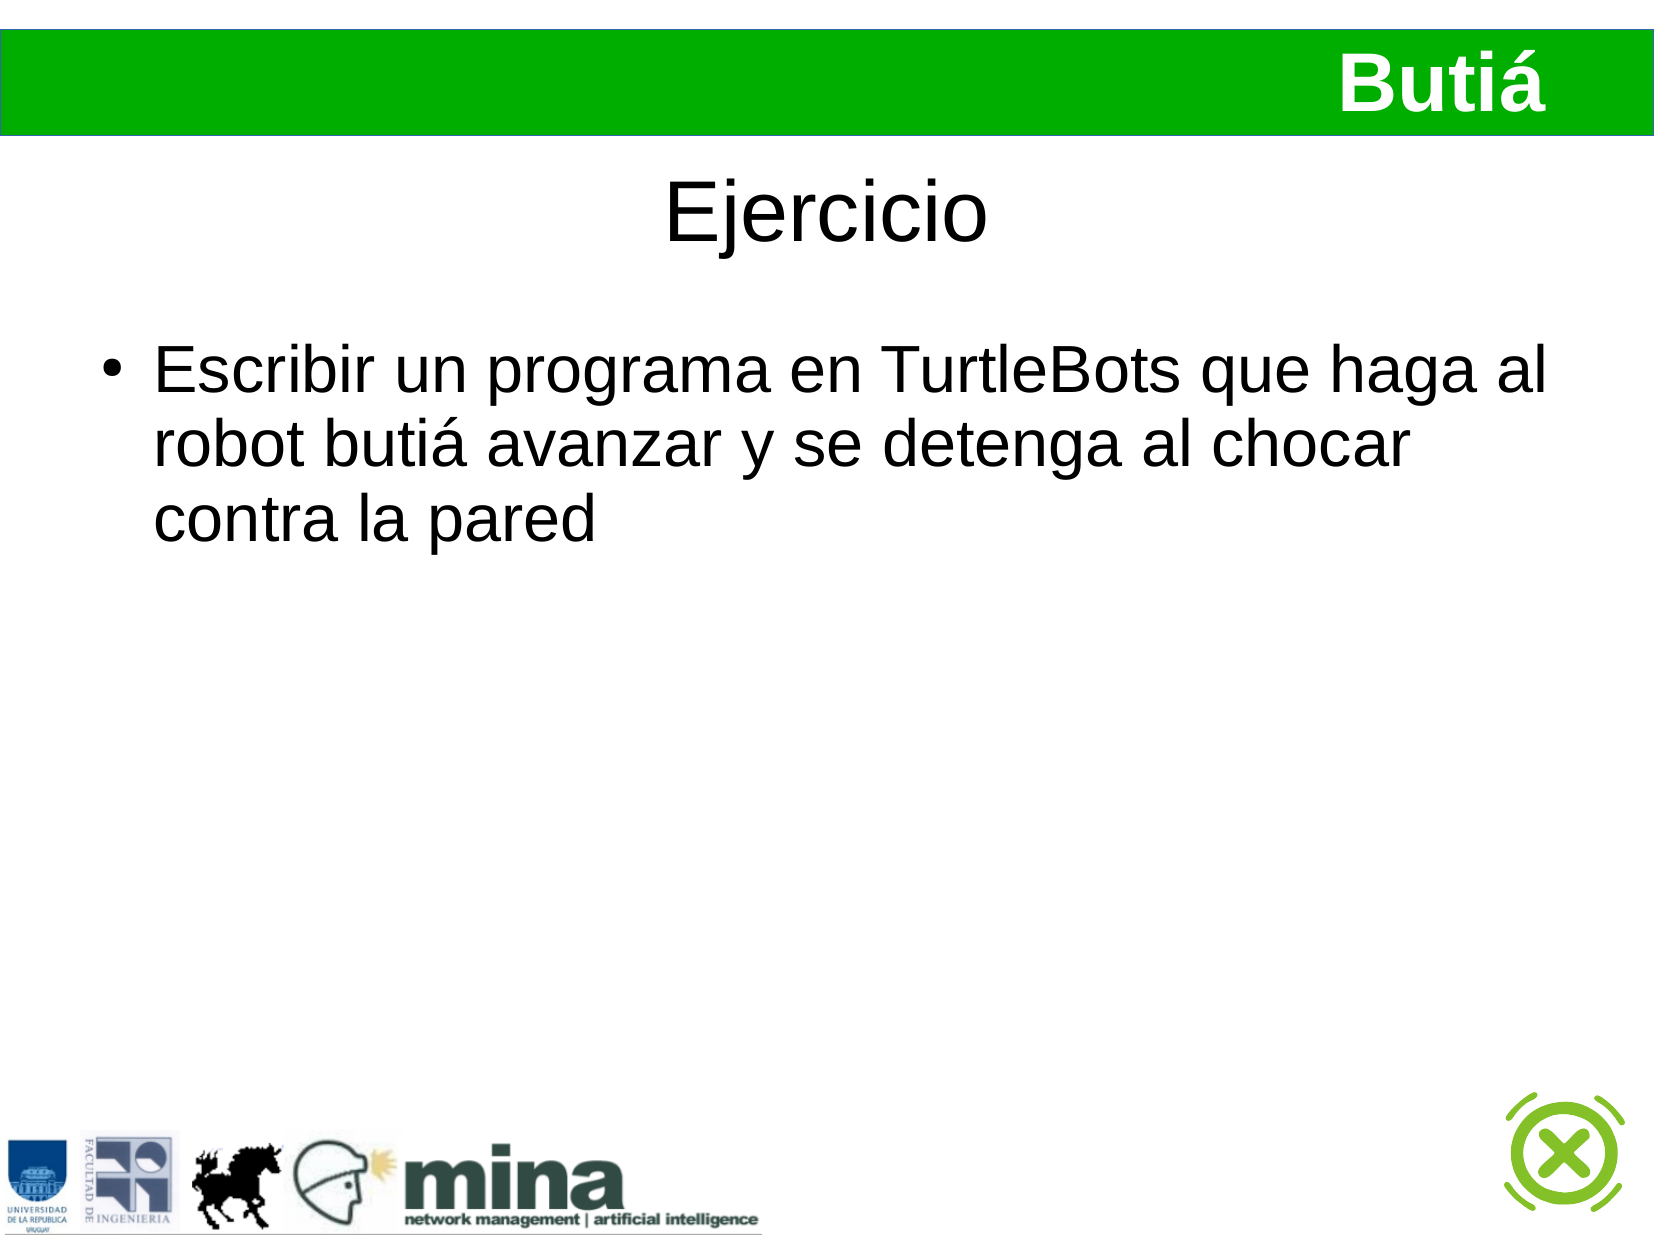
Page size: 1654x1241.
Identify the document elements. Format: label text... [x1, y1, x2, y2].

list Escribir un programa en TurtleBots que haga al robot butiá avanzar y se detenga al chocar contra la pared [82, 331, 1571, 1051]
picture [5, 1130, 762, 1235]
picture [1504, 1092, 1625, 1212]
title Ejercicio [82, 108, 1571, 316]
